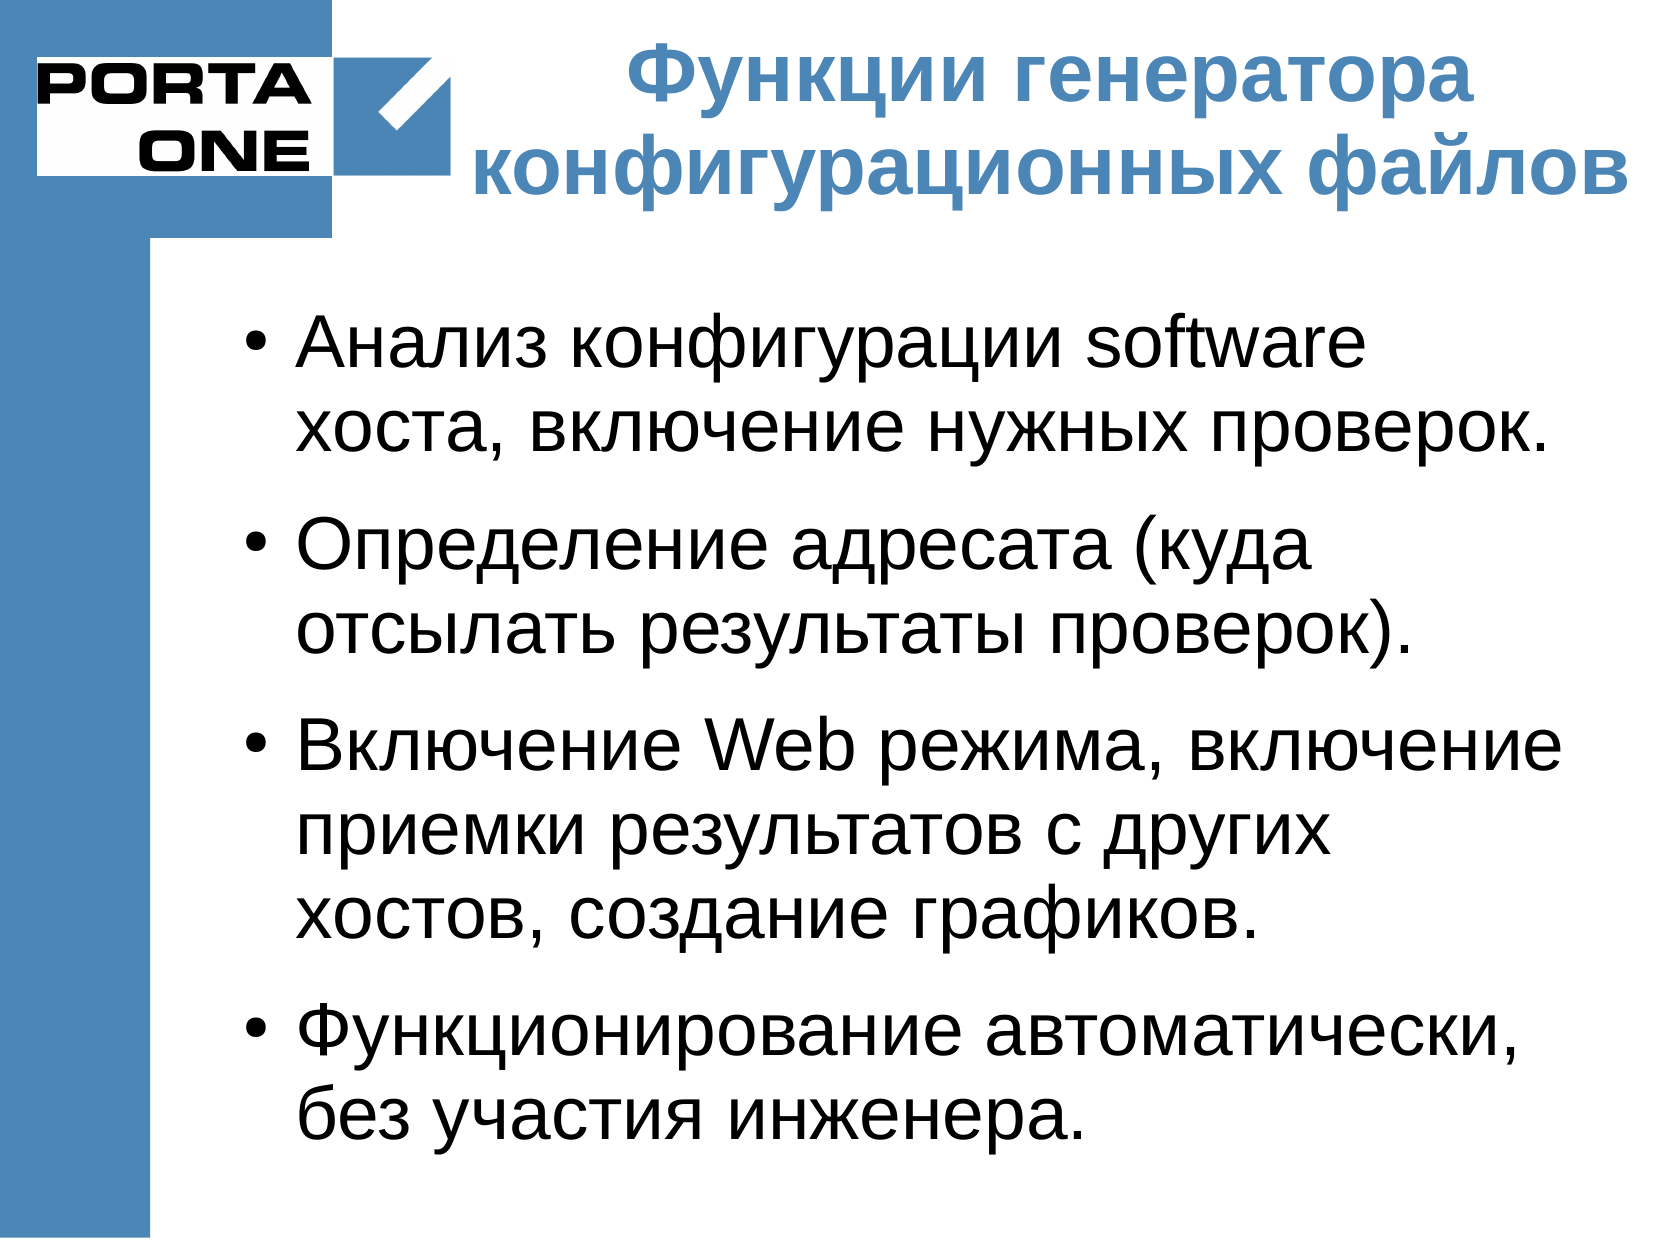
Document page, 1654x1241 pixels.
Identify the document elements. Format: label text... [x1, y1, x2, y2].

picture [37, 57, 449, 176]
text_box [0, 0, 332, 1238]
list Анализ конфигурации software хоста, включение нужных проверок. Определение адресата (куда отсылать результаты проверок). Включение Web режима, включение приемки результатов с других хостов, создание графиков. Функционирование автоматически, без участия инженера. [225, 300, 1576, 1163]
title Функции генератора конфигурационных файлов [449, 0, 1653, 239]
